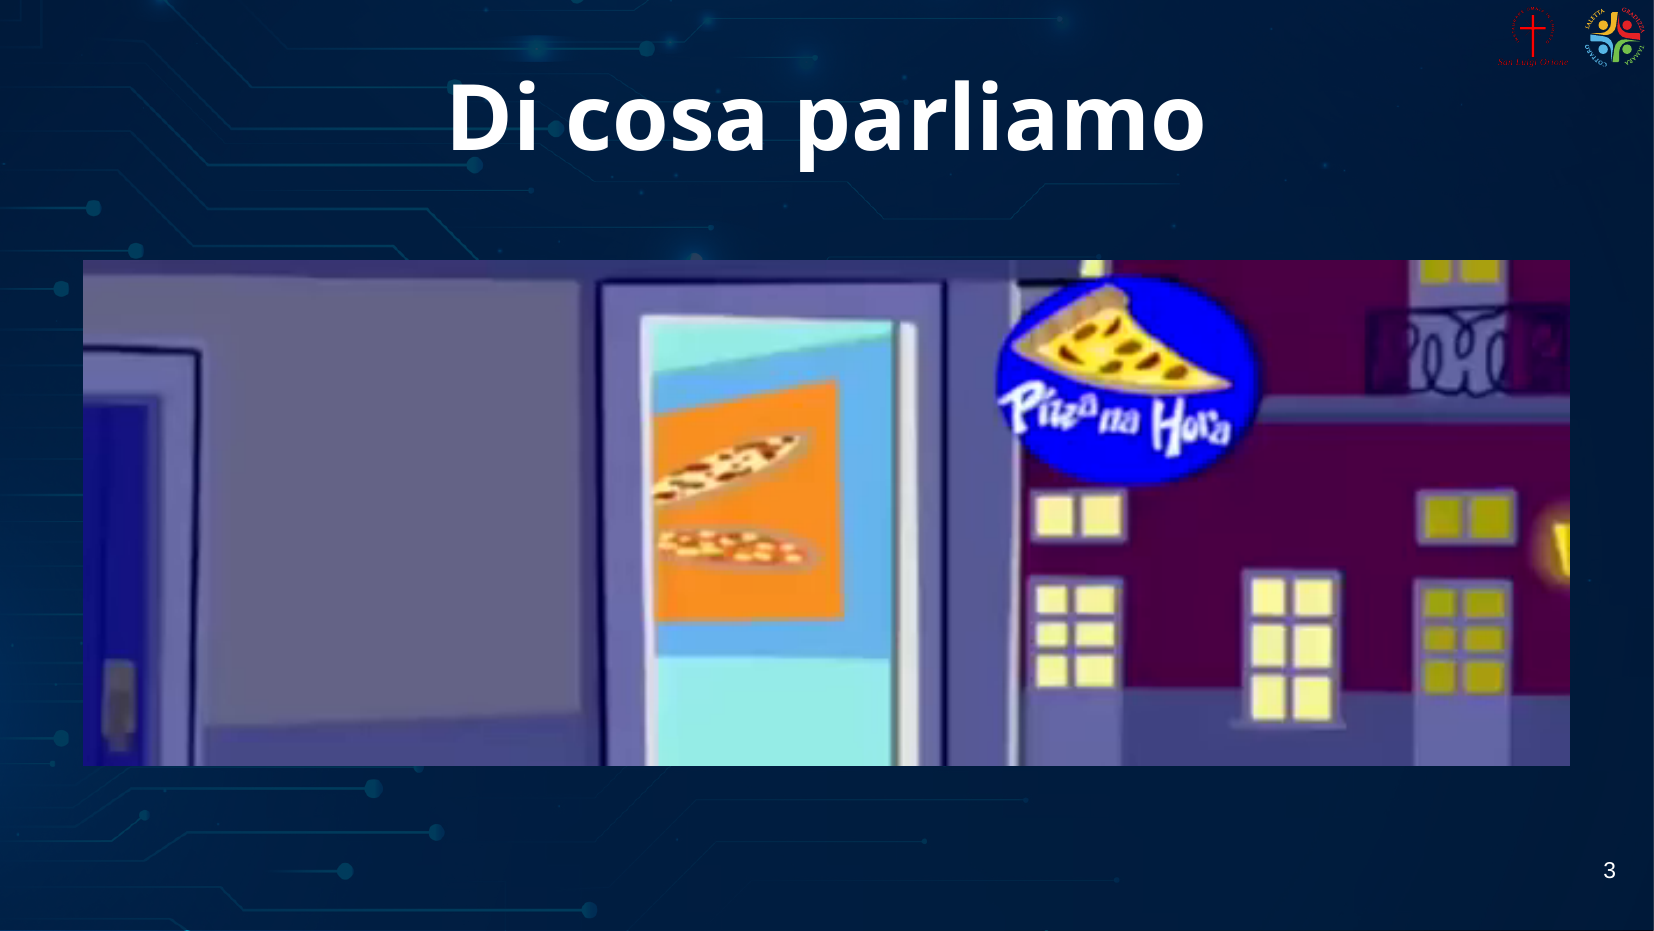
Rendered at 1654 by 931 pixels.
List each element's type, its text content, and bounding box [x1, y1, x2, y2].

picture [1498, 7, 1568, 37]
title Di cosa parliamo [82, 37, 1571, 193]
text_box [82, 259, 1571, 767]
